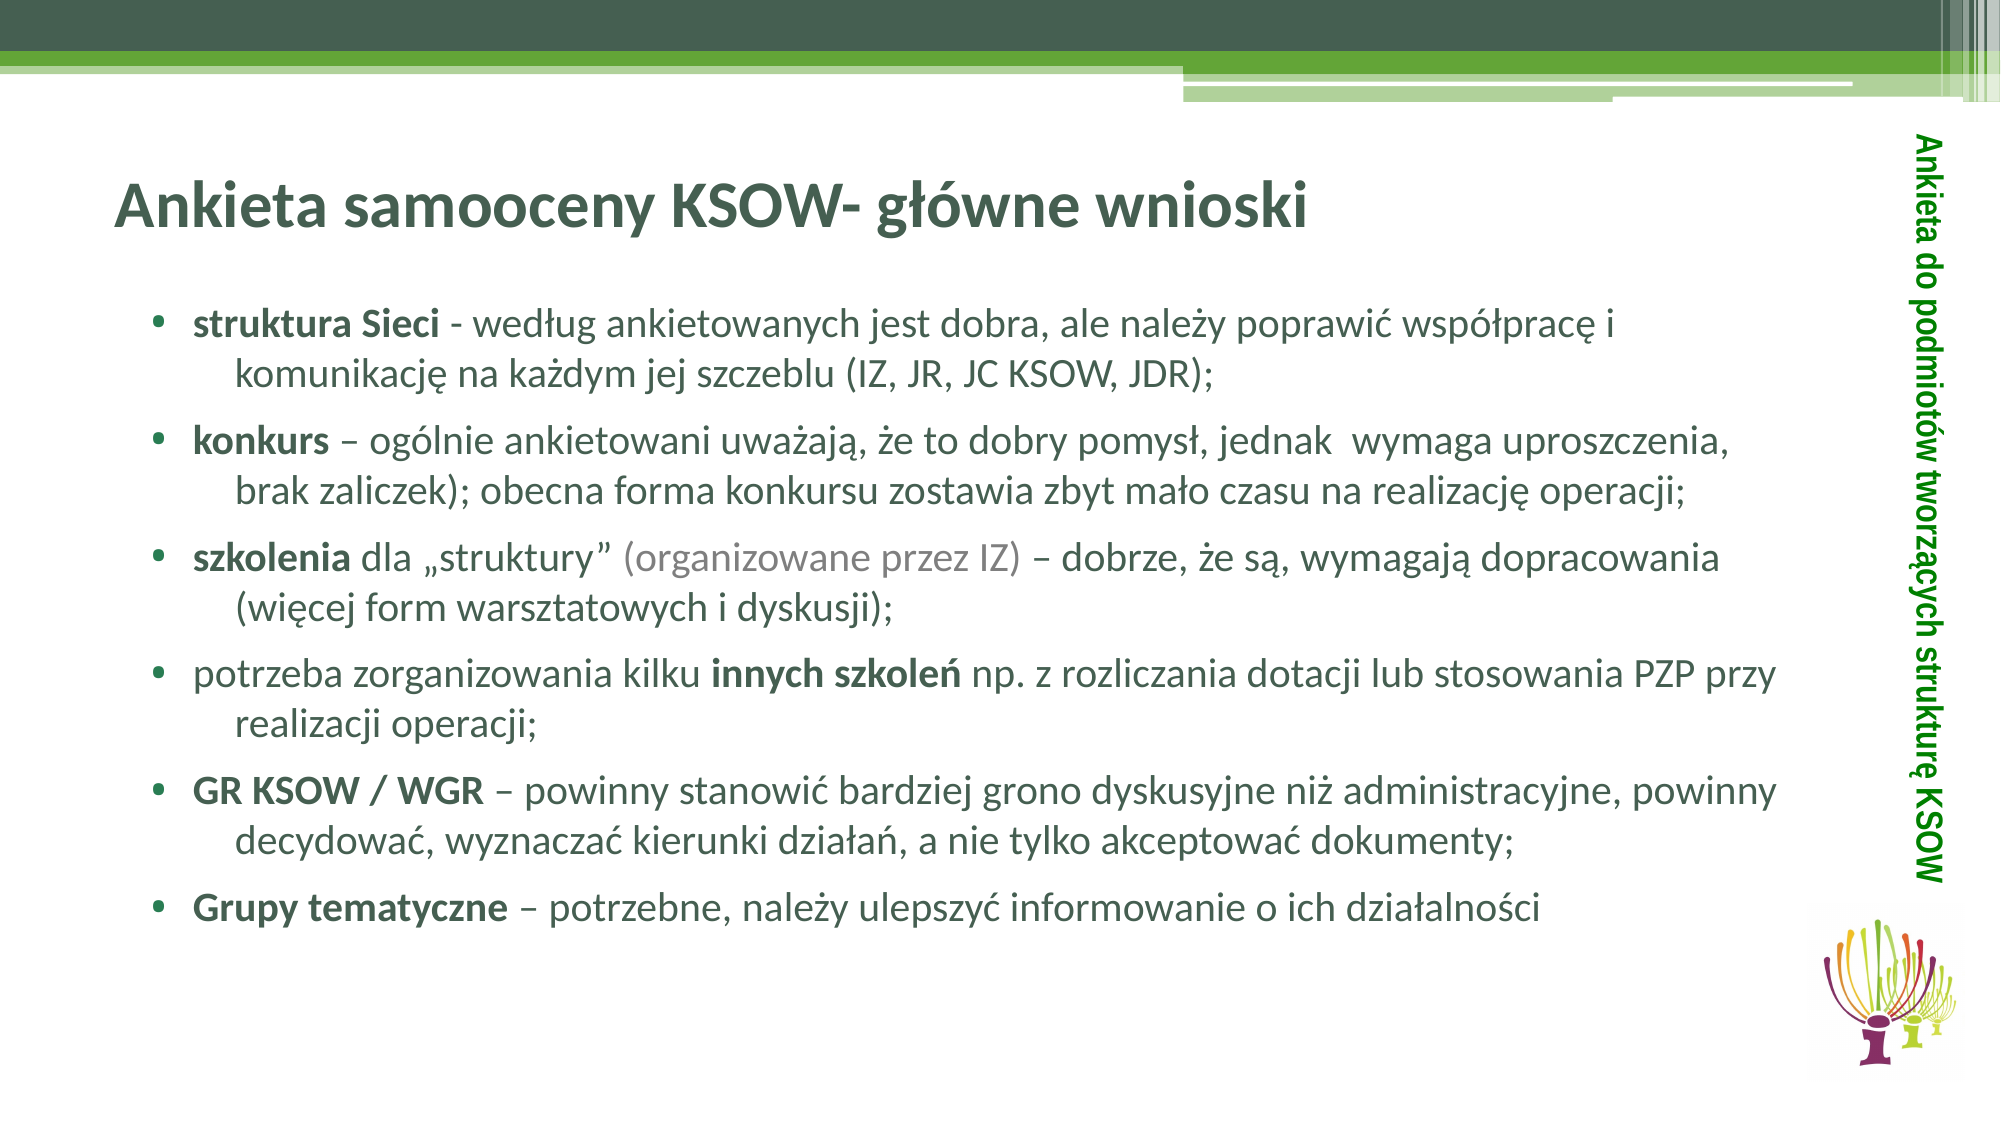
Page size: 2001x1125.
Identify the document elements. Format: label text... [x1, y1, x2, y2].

text_box Ankieta do podmiotów tworzących strukturę KSOW [1901, 113, 1962, 904]
picture [1808, 903, 1965, 1082]
title Ankieta samooceny KSOW- główne wnioski [99, 113, 1900, 289]
list struktura Sieci - według ankietowanych jest dobra, ale należy poprawić współpracę i komunikację na każdym jej szczeblu (IZ, JR, JC KSOW, JDR); konkurs – ogólnie ankietowani uważają, że to dobry pomysł, jednak wymaga uproszczenia, brak zaliczek); obecna forma konkursu zostawia zbyt mało czasu na realizację operacji; szkolenia dla „struktury” (organizowane przez IZ) – dobrze, że są, wymagają dopracowania (więcej form warsztatowych i dyskusji); potrzeba zorganizowania kilku innych szkoleń np. z rozliczania dotacji lub stosowania PZP przy realizacji operacji; GR KSOW / WGR – powinny stanowić bardziej grono dyskusyjne niż administracyjne, powinny decydować, wyznaczać kierunki działań, a nie tylko akceptować dokumenty; Grupy tematyczne – potrzebne, należy ulepszyć informowanie o ich działalności [99, 288, 1808, 1082]
